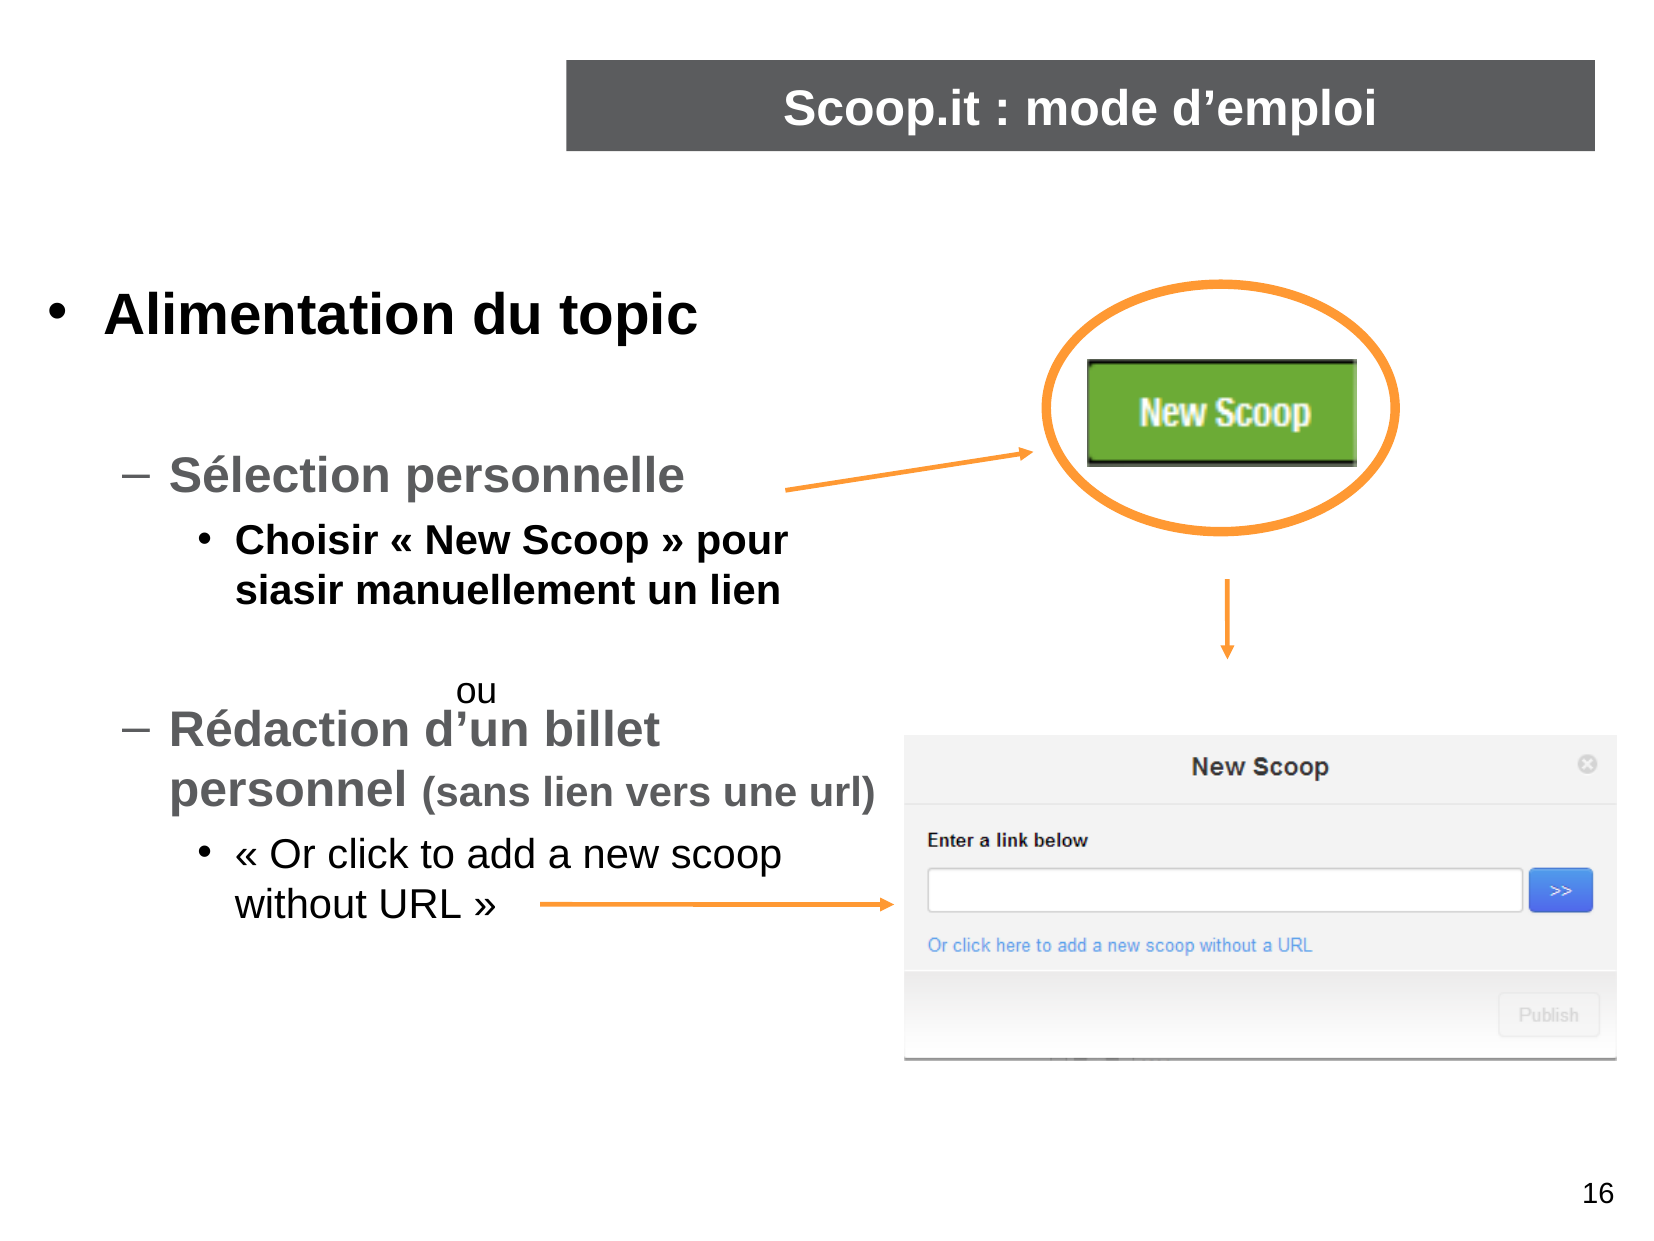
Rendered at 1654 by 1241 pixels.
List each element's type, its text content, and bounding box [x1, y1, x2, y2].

picture [1087, 359, 1357, 467]
picture [904, 735, 1617, 1061]
text_box Scoop.it : mode d’emploi [566, 60, 1595, 152]
text_box <numéro> [1243, 1166, 1630, 1241]
text_box ou [441, 658, 513, 720]
text_box Alimentation du topic Sélection personnelle Choisir « New Scoop » pour siasir manuellement un lien Rédaction d’un billet personnel (sans lien vers une url) « Or click to add a new scoop without URL » [32, 268, 905, 1241]
